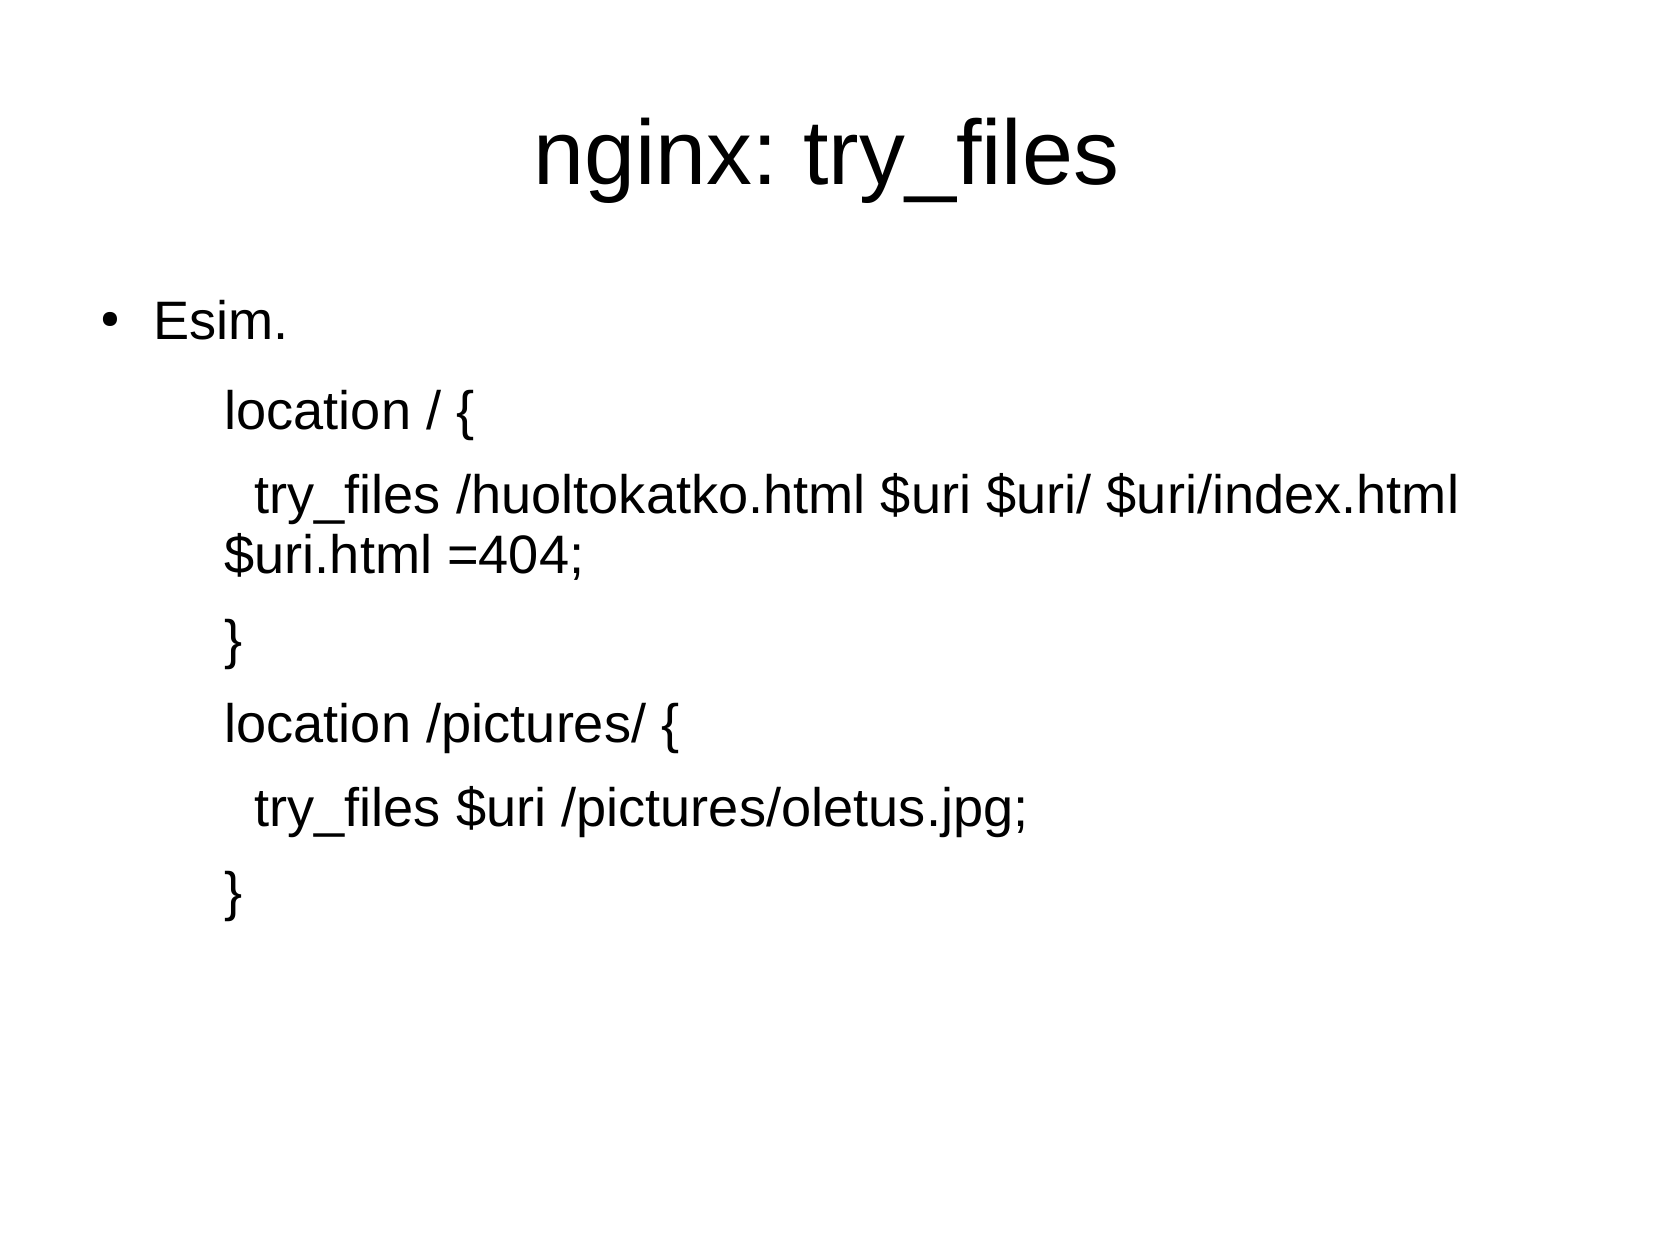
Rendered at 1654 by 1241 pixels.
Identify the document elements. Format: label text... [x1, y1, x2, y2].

list Esim. location / { try_files /huoltokatko.html $uri $uri/ $uri/index.html $uri.html =404; } location /pictures/ { try_files $uri /pictures/oletus.jpg; } [82, 290, 1571, 1010]
title nginx: try_files [82, 49, 1571, 257]
